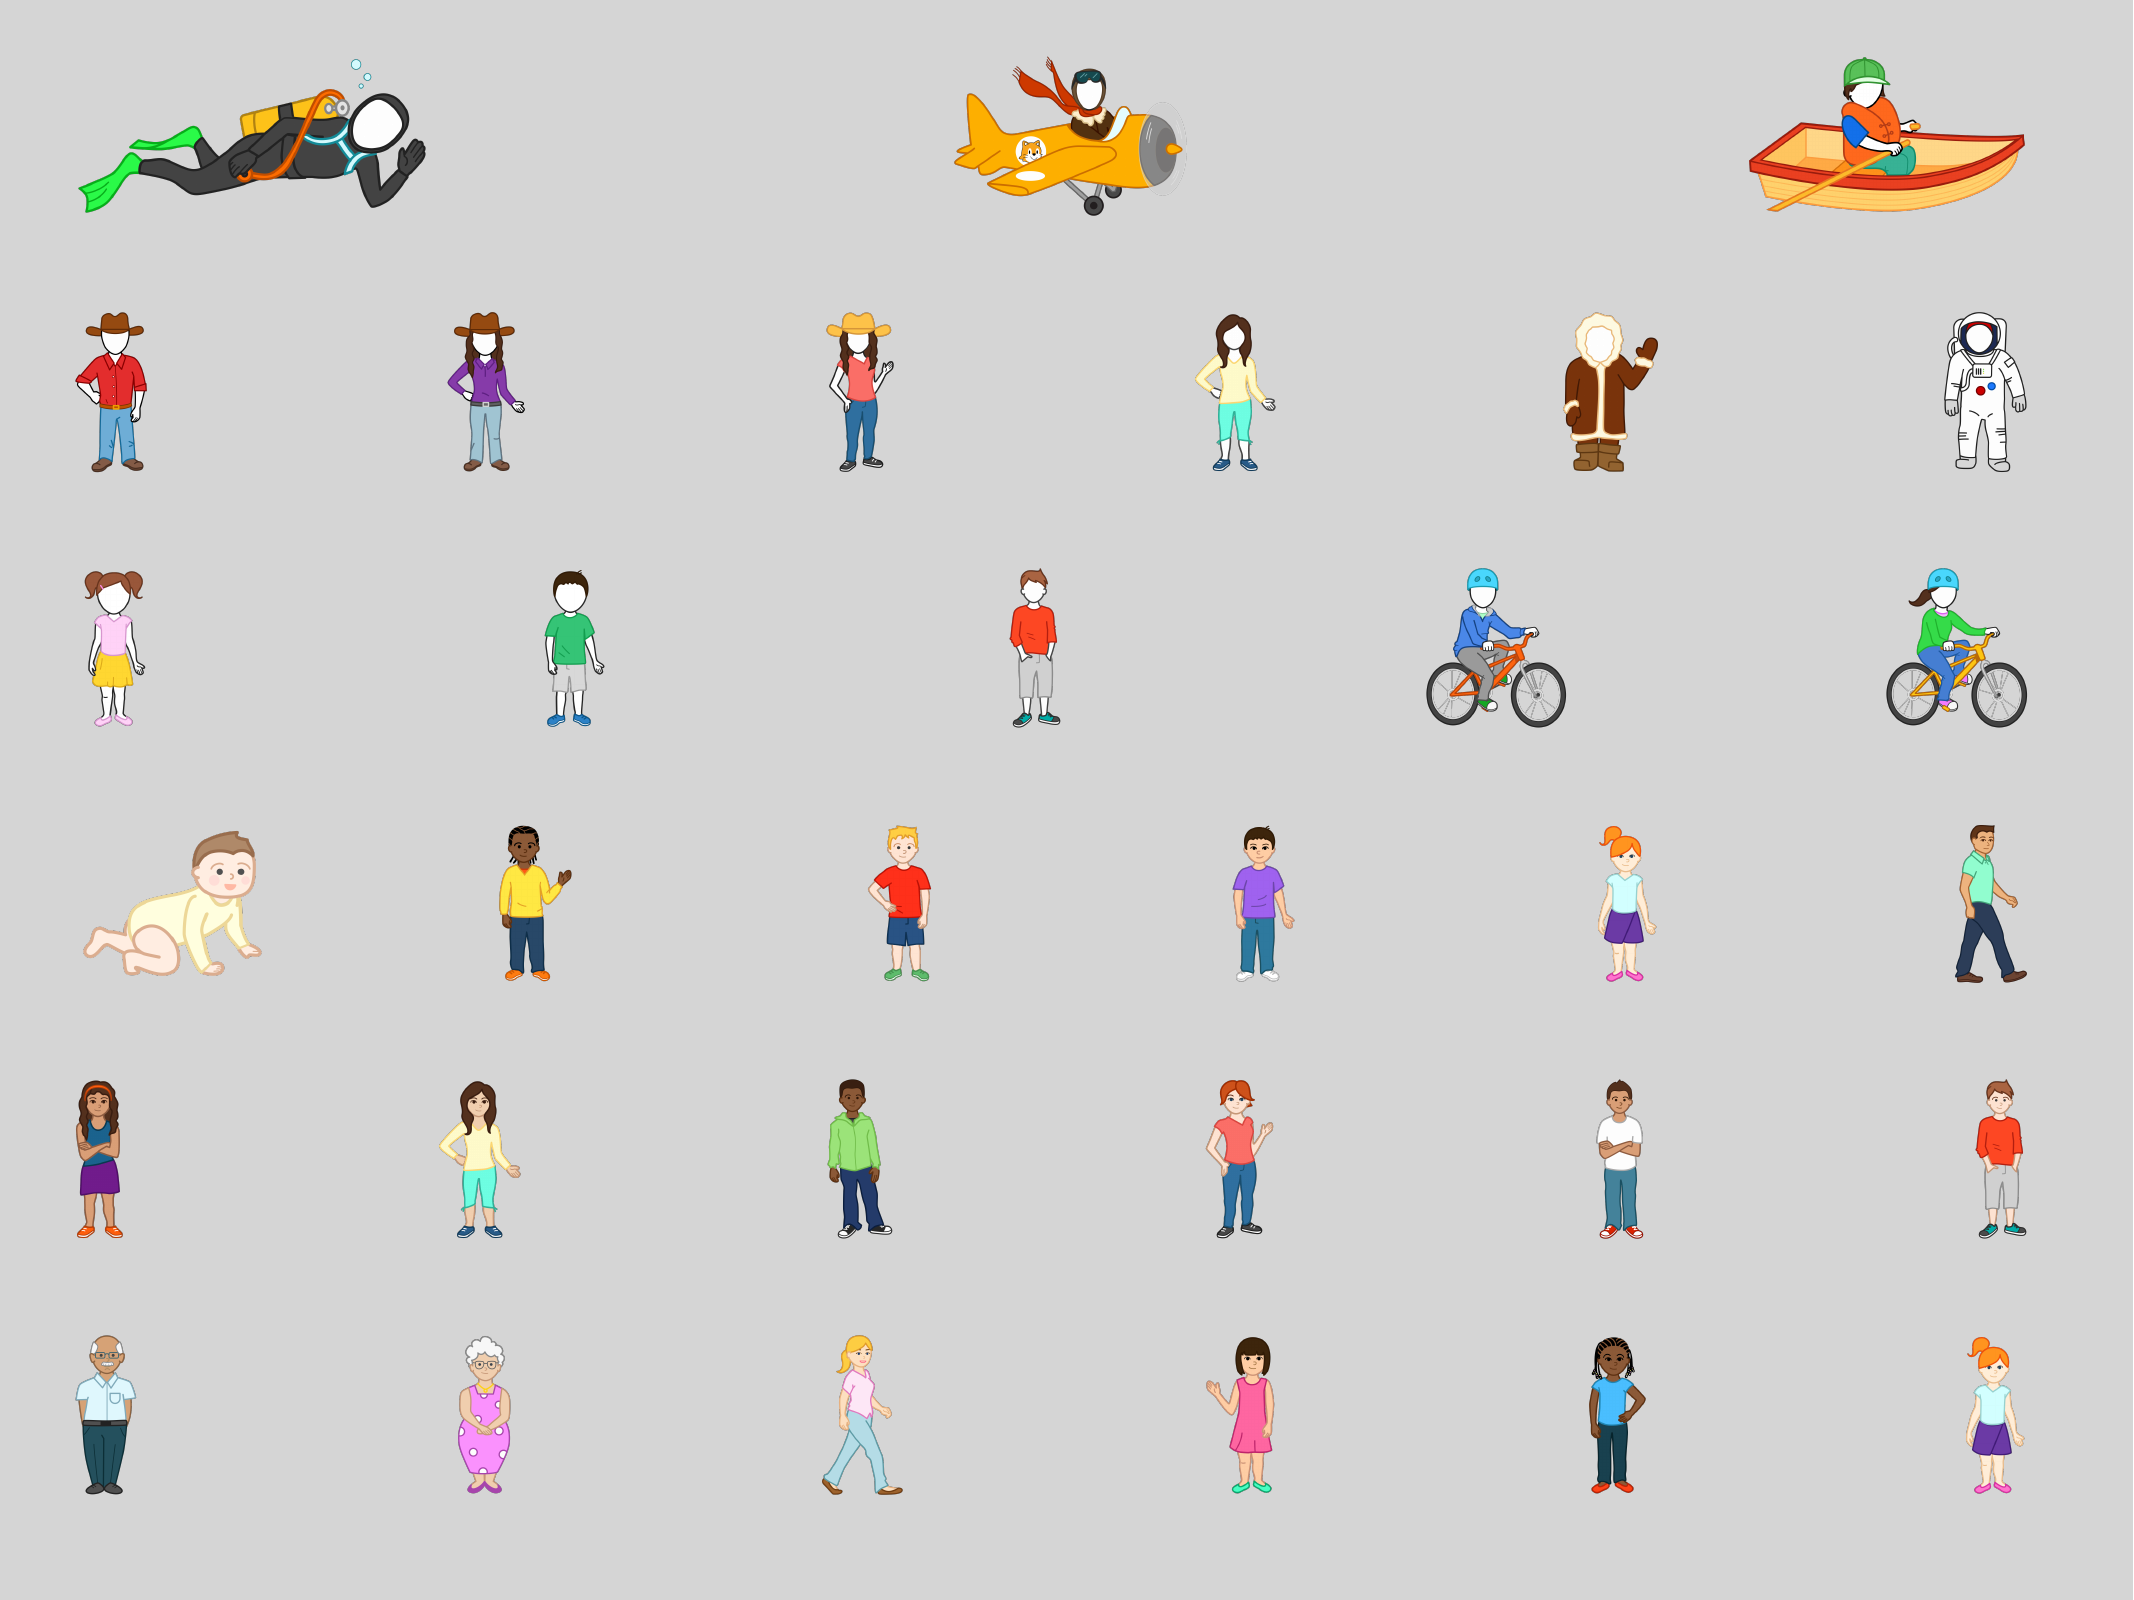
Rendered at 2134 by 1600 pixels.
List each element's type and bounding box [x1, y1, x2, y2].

picture [71, 52, 434, 220]
picture [453, 1331, 515, 1499]
picture [493, 820, 578, 987]
picture [822, 308, 899, 476]
picture [1190, 308, 1281, 476]
picture [434, 1075, 526, 1243]
picture [71, 1331, 141, 1499]
picture [443, 308, 529, 476]
picture [1583, 1331, 1652, 1499]
picture [1744, 52, 2030, 220]
picture [823, 1075, 897, 1243]
picture [1199, 1331, 1281, 1499]
picture [1227, 820, 1300, 987]
picture [1951, 820, 2031, 987]
picture [539, 564, 610, 732]
picture [949, 52, 1191, 220]
picture [71, 1075, 128, 1243]
picture [71, 308, 151, 476]
picture [1940, 308, 2031, 476]
picture [71, 564, 156, 732]
picture [1592, 1075, 1648, 1243]
picture [1005, 564, 1065, 732]
picture [1960, 1331, 2030, 1499]
picture [1592, 820, 1662, 987]
picture [1558, 308, 1663, 476]
picture [817, 1331, 907, 1499]
picture [71, 820, 273, 987]
picture [862, 820, 937, 987]
picture [1201, 1075, 1279, 1243]
picture [1422, 564, 1570, 732]
picture [1971, 1075, 2031, 1243]
picture [1882, 564, 2031, 732]
